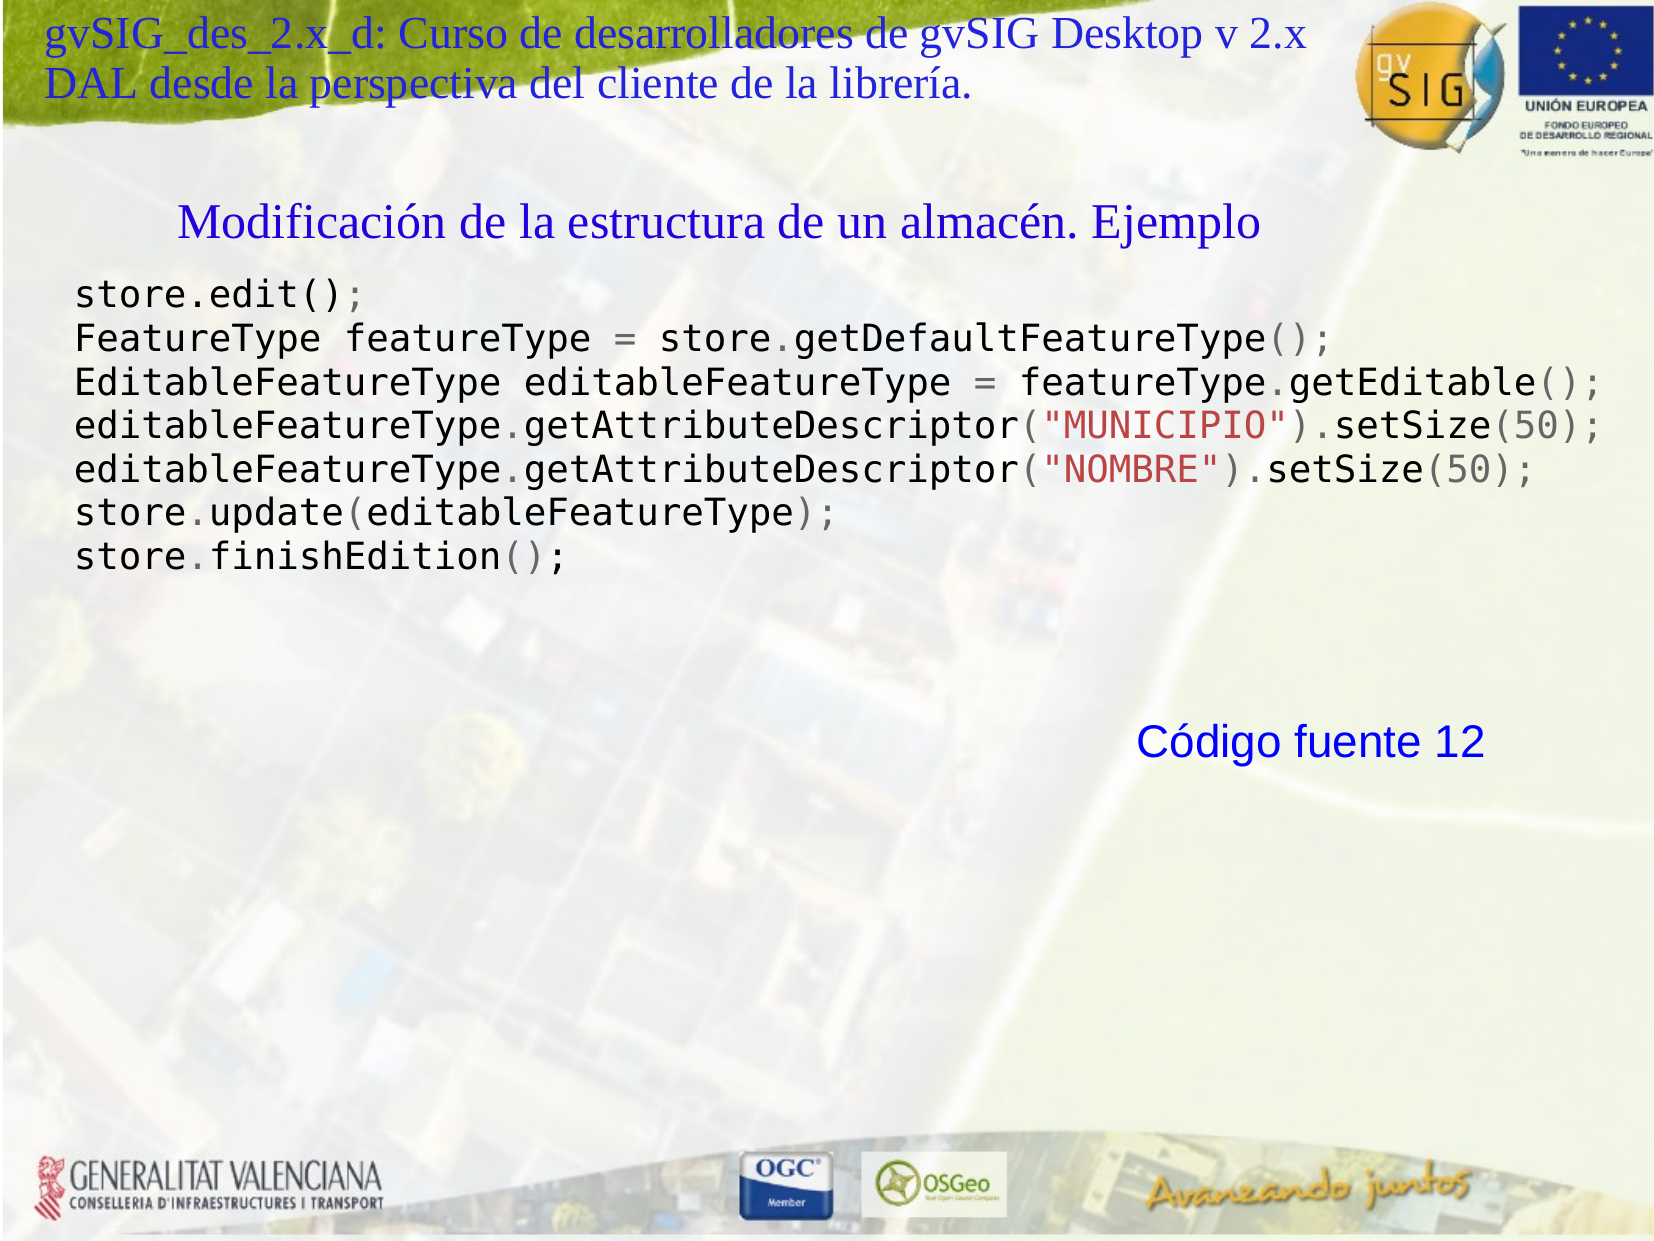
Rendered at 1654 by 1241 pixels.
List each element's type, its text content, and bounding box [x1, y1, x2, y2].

title Modificación de la estructura de un almacén. Ejemplo [177, 88, 1329, 265]
picture [2, 0, 1654, 1241]
text_box store.edit(); FeatureType featureType = store.getDefaultFeatureType(); EditableFeatureType editableFeatureType = featureType.getEditable(); editableFeatureType.getAttributeDescriptor("MUNICIPIO").setSize(50); editableFeatureType.getAttributeDescriptor("NOMBRE").setSize(50); store.update(editableFeatureType); store.finishEdition(); [59, 265, 1625, 586]
text_box Código fuente 12 [1122, 708, 1536, 775]
